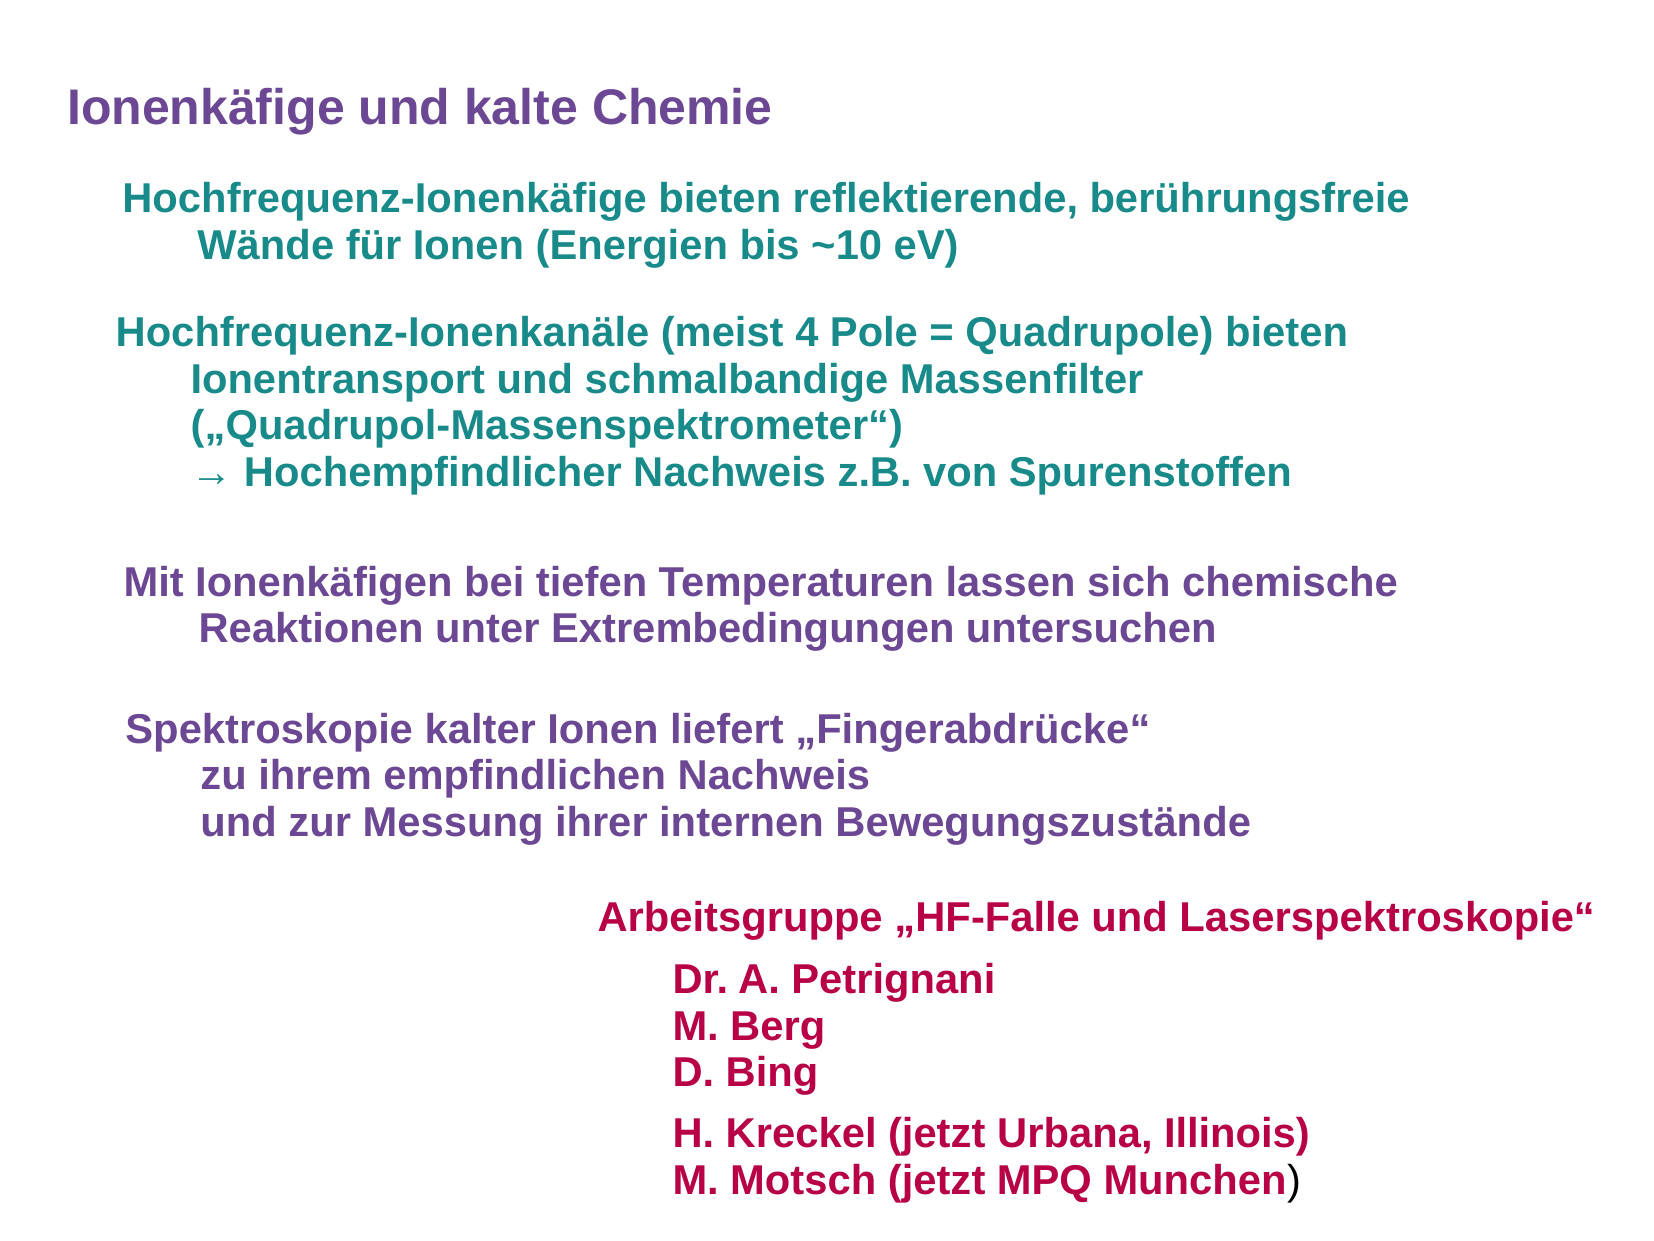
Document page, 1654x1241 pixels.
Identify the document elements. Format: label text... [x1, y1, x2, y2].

text_box Ionenkäfige und kalte Chemie [51, 70, 790, 144]
text_box Hochfrequenz-Ionenkanäle (meist 4 Pole = Quadrupole) bieten Ionentransport und schmalbandige Massenfilter („Quadrupol-Massenspektrometer“) → Hochempfindlicher Nachweis z.B. von Spurenstoffen [99, 300, 1366, 551]
text_box Hochfrequenz-Ionenkäfige bieten reflektierende, berührungsfreie Wände für Ionen (Energien bis ~10 eV) [106, 166, 1427, 278]
text_box Arbeitsgruppe „HF-Falle und Laserspektroskopie“ Dr. A. Petrignani M. Berg D. Bing H. Kreckel (jetzt Urbana, Illinois) M. Motsch (jetzt MPQ Munchen) [579, 883, 1614, 1214]
text_box Spektroskopie kalter Ionen liefert „Fingerabdrücke“ zu ihrem empfindlichen Nachweis und zur Messung ihrer internen Bewegungszustände [109, 696, 1270, 901]
text_box Mit Ionenkäfigen bei tiefen Temperaturen lassen sich chemische Reaktionen unter Extrembedingungen untersuchen [107, 549, 1415, 661]
